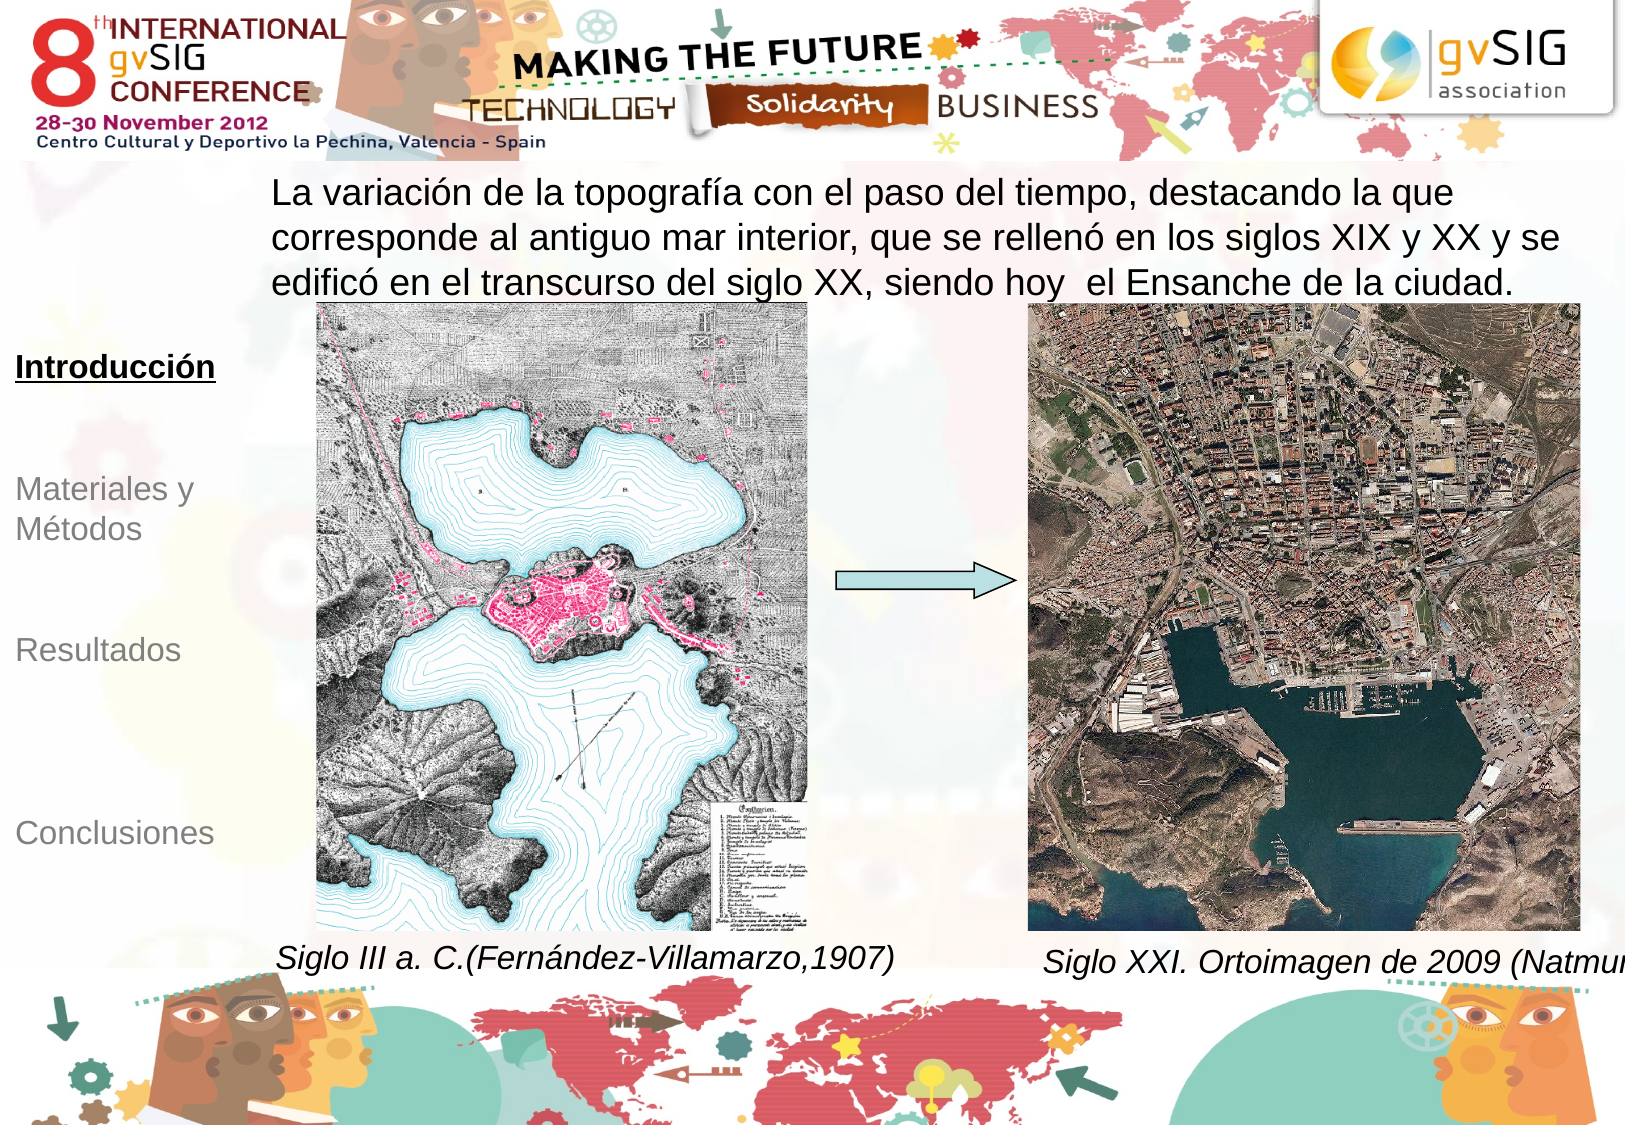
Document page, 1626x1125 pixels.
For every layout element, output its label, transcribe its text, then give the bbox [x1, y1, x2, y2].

text_box Siglo III a. C.(Fernández-Villamarzo,1907) [260, 929, 990, 984]
text_box La variación de la topografía con el paso del tiempo, destacando la que corresponde al antiguo mar interior, que se rellenó en los siglos XIX y XX y se edificó en el transcurso del siglo XX, siendo hoy el Ensanche de la ciudad. [256, 161, 1625, 311]
text_box Introducción Materiales y Métodos Resultados Conclusiones [0, 338, 257, 859]
text_box Siglo XXI. Ortoimagen de 2009 (Natmur) [1028, 932, 1625, 988]
picture [0, 0, 1626, 1125]
text_box [836, 562, 1016, 599]
